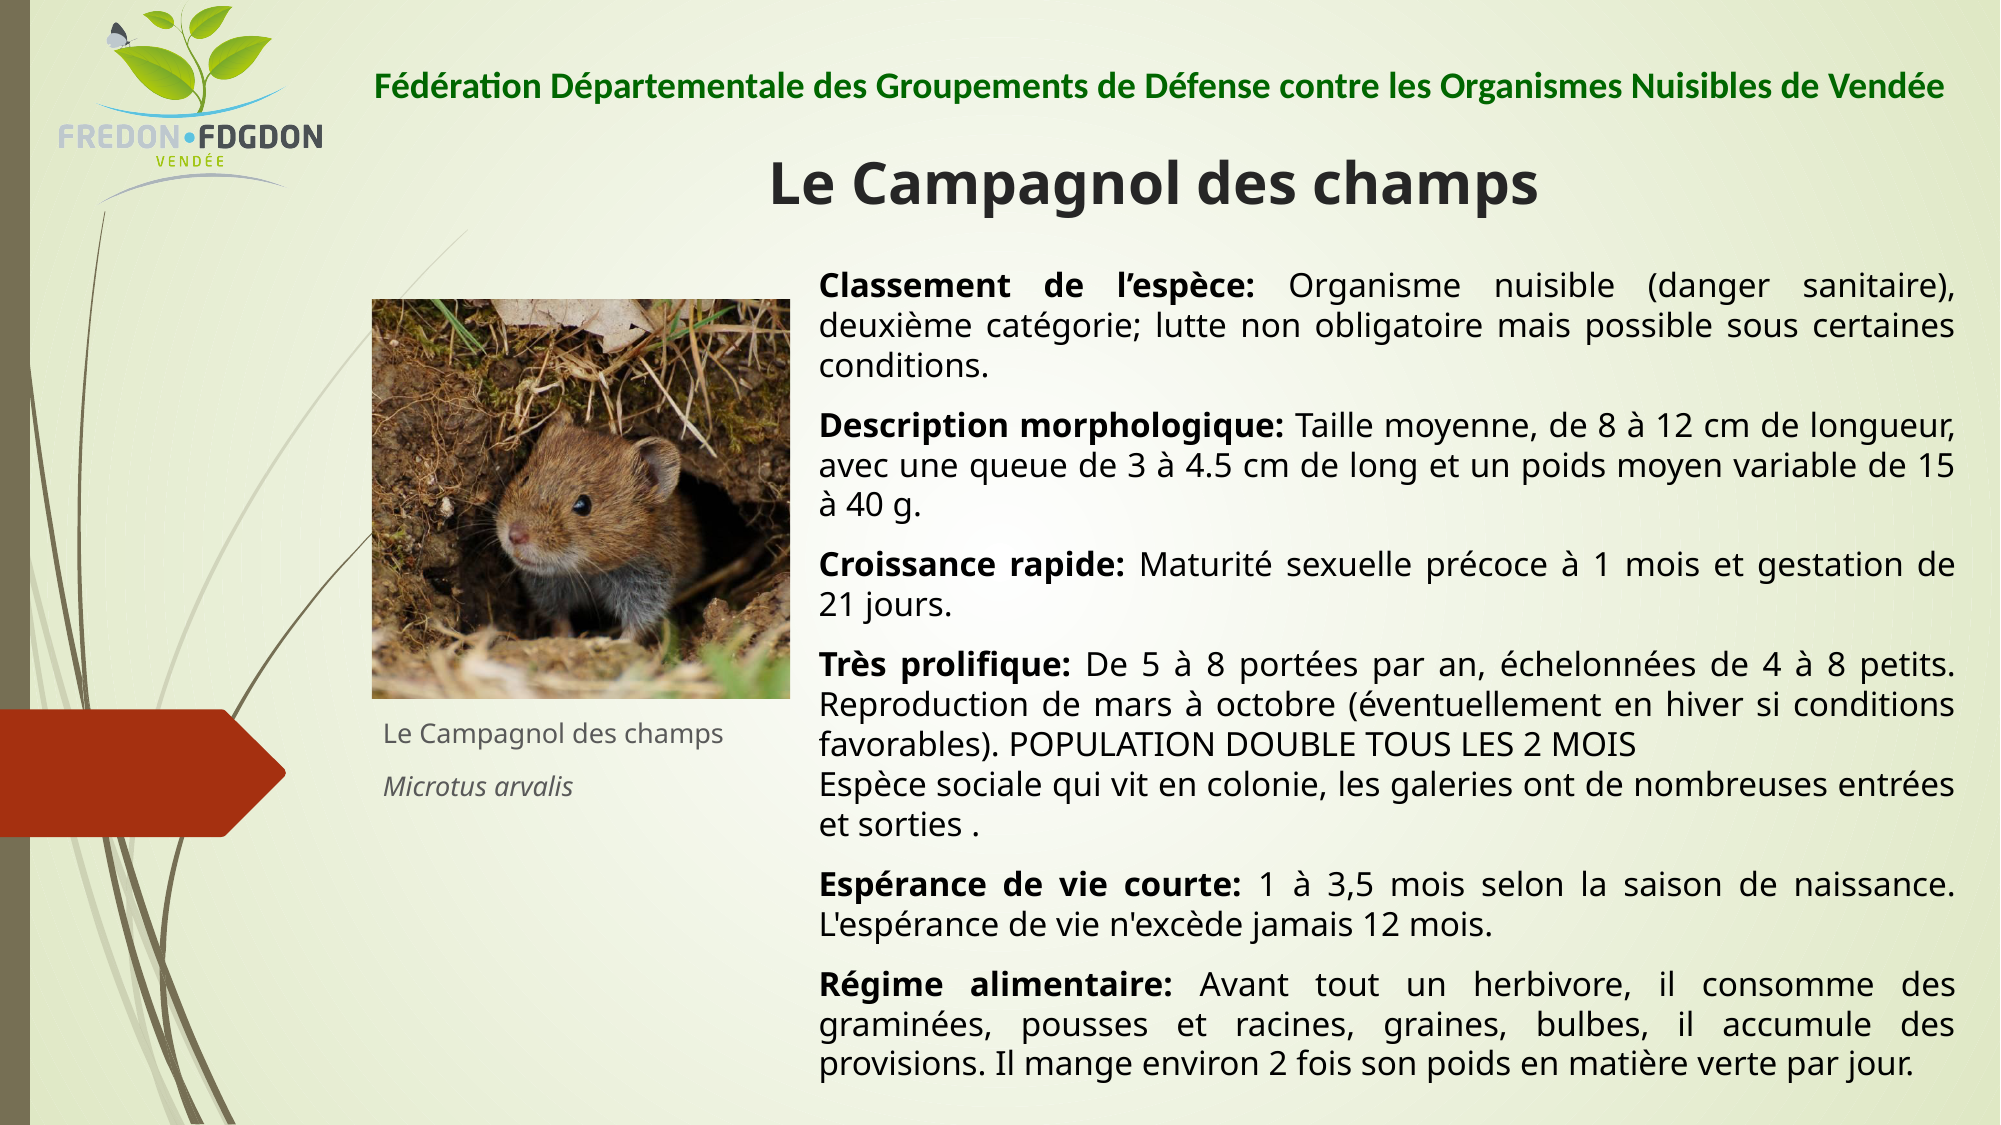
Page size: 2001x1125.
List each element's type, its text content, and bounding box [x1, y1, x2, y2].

subtitle Le Campagnol des champs Microtus arvalis [367, 708, 791, 826]
text_box Classement de l’espèce: Organisme nuisible (danger sanitaire), deuxième catégorie; lutte non obligatoire mais possible sous certaines conditions. Description morphologique: Taille moyenne, de 8 à 12 cm de longueur, avec une queue de 3 à 4.5 cm de long et un poids moyen variable de 15 à 40 g. Croissance rapide: Maturité sexuelle précoce à 1 mois et gestation de 21 jours. Très prolifique: De 5 à 8 portées par an, échelonnées de 4 à 8 petits. Reproduction de mars à octobre (éventuellement en hiver si conditions favorables). POPULATION DOUBLE TOUS LES 2 MOIS Espèce sociale qui vit en colonie, les galeries ont de nombreuses entrées et sorties . Espérance de vie courte: 1 à 3,5 mois selon la saison de naissance. L'espérance de vie n'excède jamais 12 mois. Régime alimentaire: Avant tout un herbivore, il consomme des graminées, pousses et racines, graines, bulbes, il accumule des provisions. Il mange environ 2 fois son poids en matière verte par jour. [803, 256, 1975, 1100]
title Le Campagnol des champs [367, 134, 1941, 252]
picture [371, 299, 791, 699]
text_box Fédération Départementale des Groupements de Défense contre les Organismes Nuisibles de Vendée [322, 54, 2000, 114]
picture [59, 0, 322, 206]
